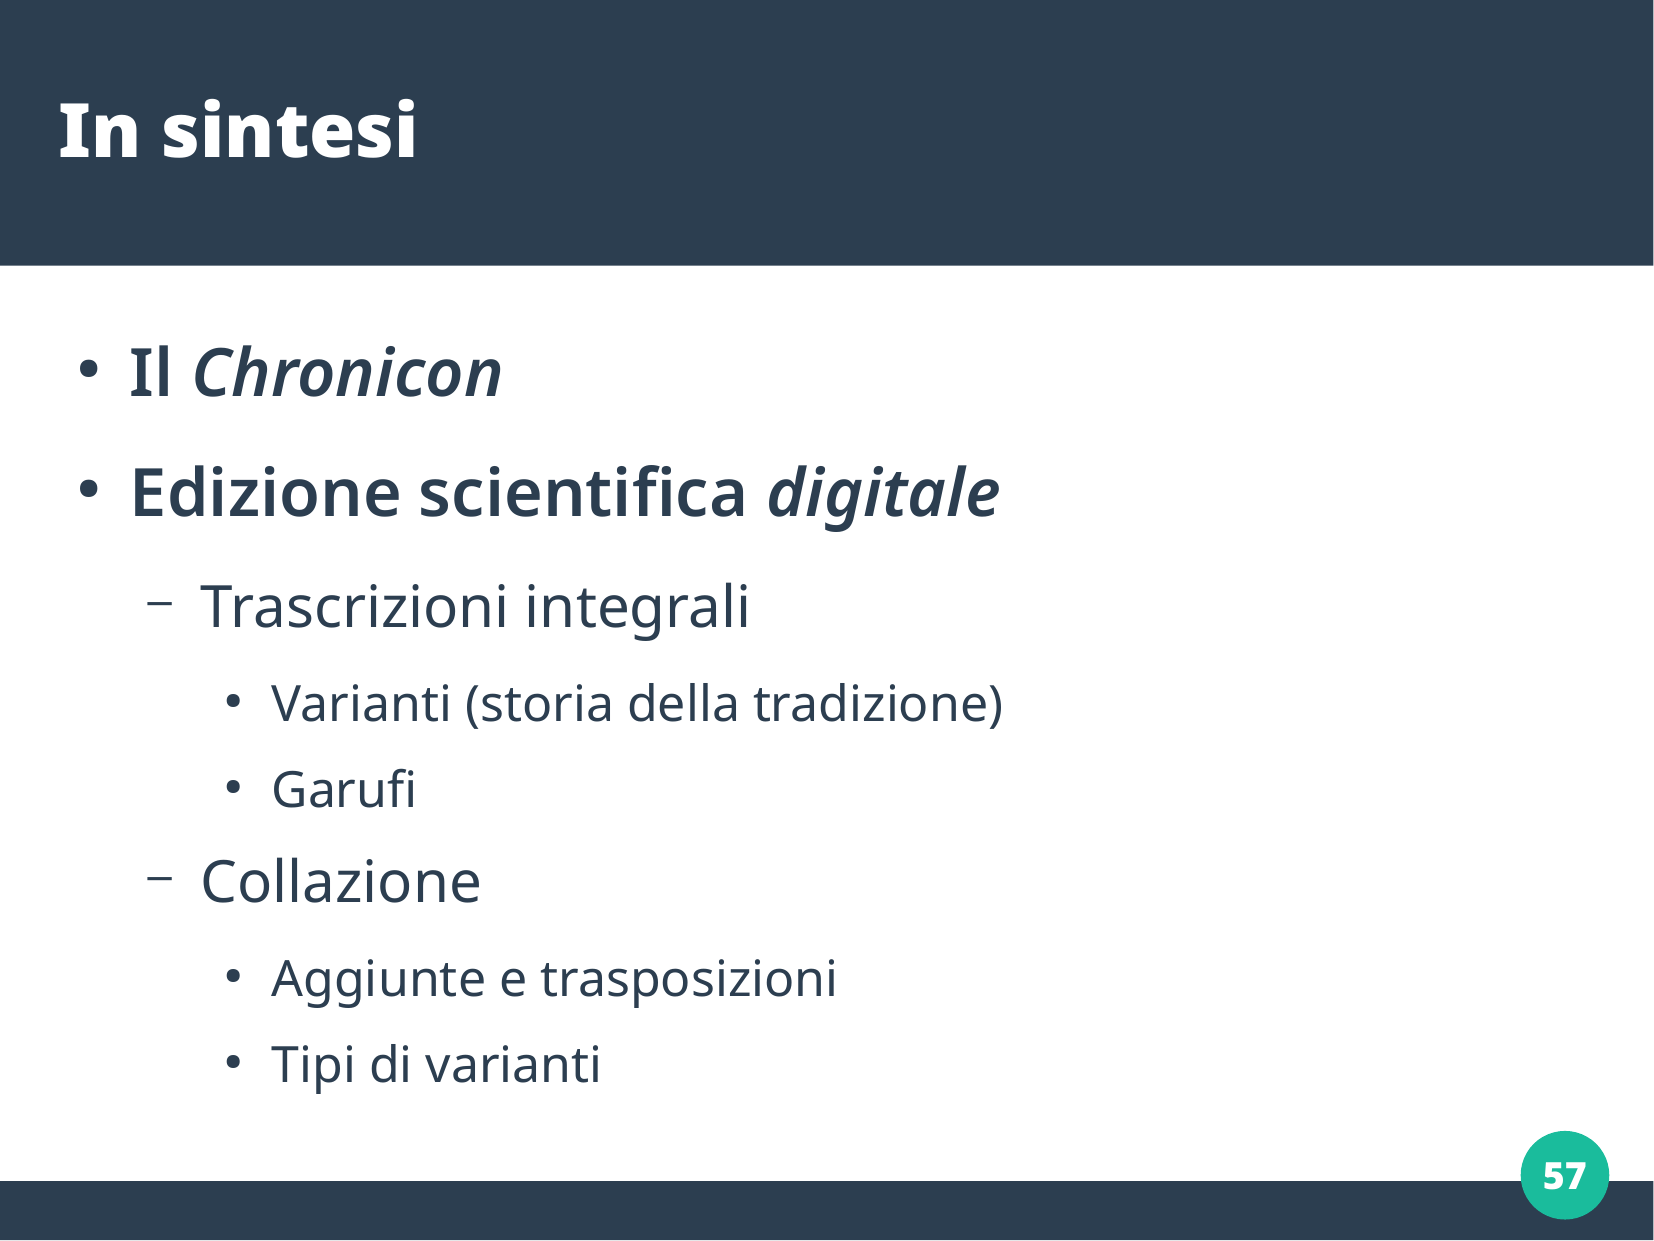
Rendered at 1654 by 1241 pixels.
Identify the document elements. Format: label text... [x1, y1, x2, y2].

title In sintesi [59, 49, 1595, 207]
list Il Chronicon Edizione scientifica digitale Trascrizioni integrali Varianti (storia della tradizione) Garufi Collazione Aggiunte e trasposizioni Tipi di varianti [59, 324, 1595, 1152]
